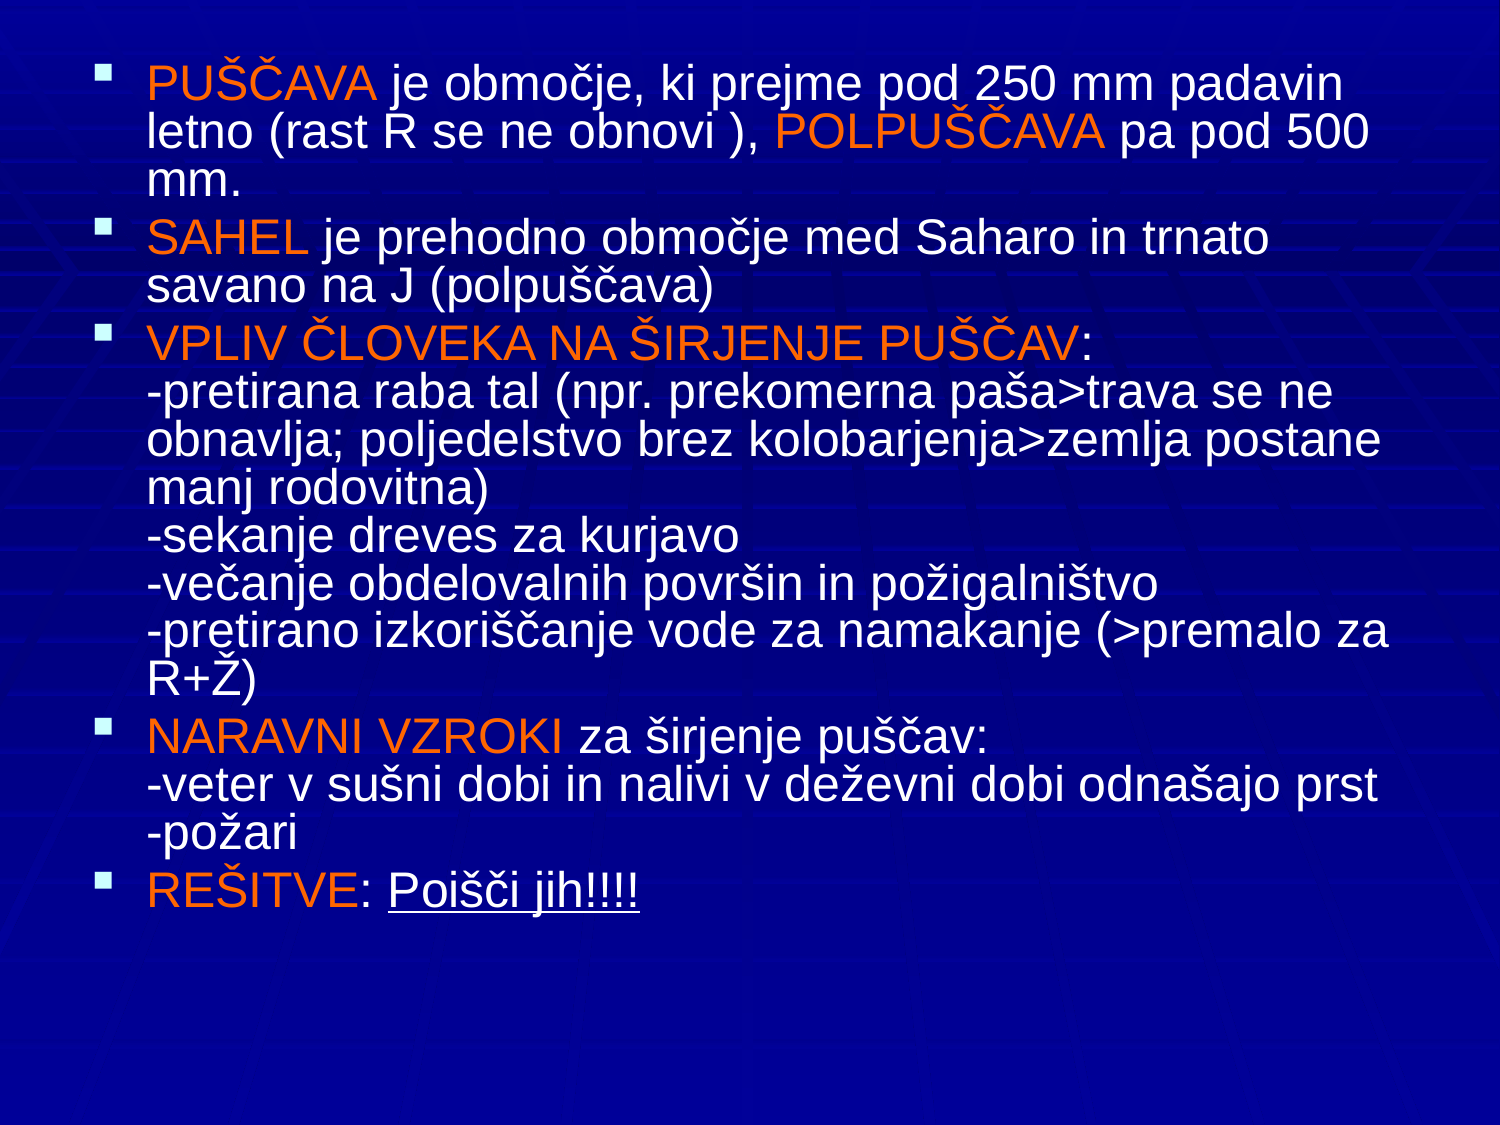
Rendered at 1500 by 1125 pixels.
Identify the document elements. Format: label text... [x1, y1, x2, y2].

list PUŠČAVA je območje, ki prejme pod 250 mm padavin letno (rast R se ne obnovi ), POLPUŠČAVA pa pod 500 mm. SAHEL je prehodno območje med Saharo in trnato savano na J (polpuščava) VPLIV ČLOVEKA NA ŠIRJENJE PUŠČAV: -pretirana raba tal (npr. prekomerna paša>trava se ne obnavlja; poljedelstvo brez kolobarjenja>zemlja postane manj rodovitna) -sekanje dreves za kurjavo -večanje obdelovalnih površin in požigalništvo -pretirano izkoriščanje vode za namakanje (>premalo za R+Ž) NARAVNI VZROKI za širjenje puščav: -veter v sušni dobi in nalivi v deževni dobi odnašajo prst -požari REŠITVE: Poišči jih!!!! [75, 54, 1425, 1005]
